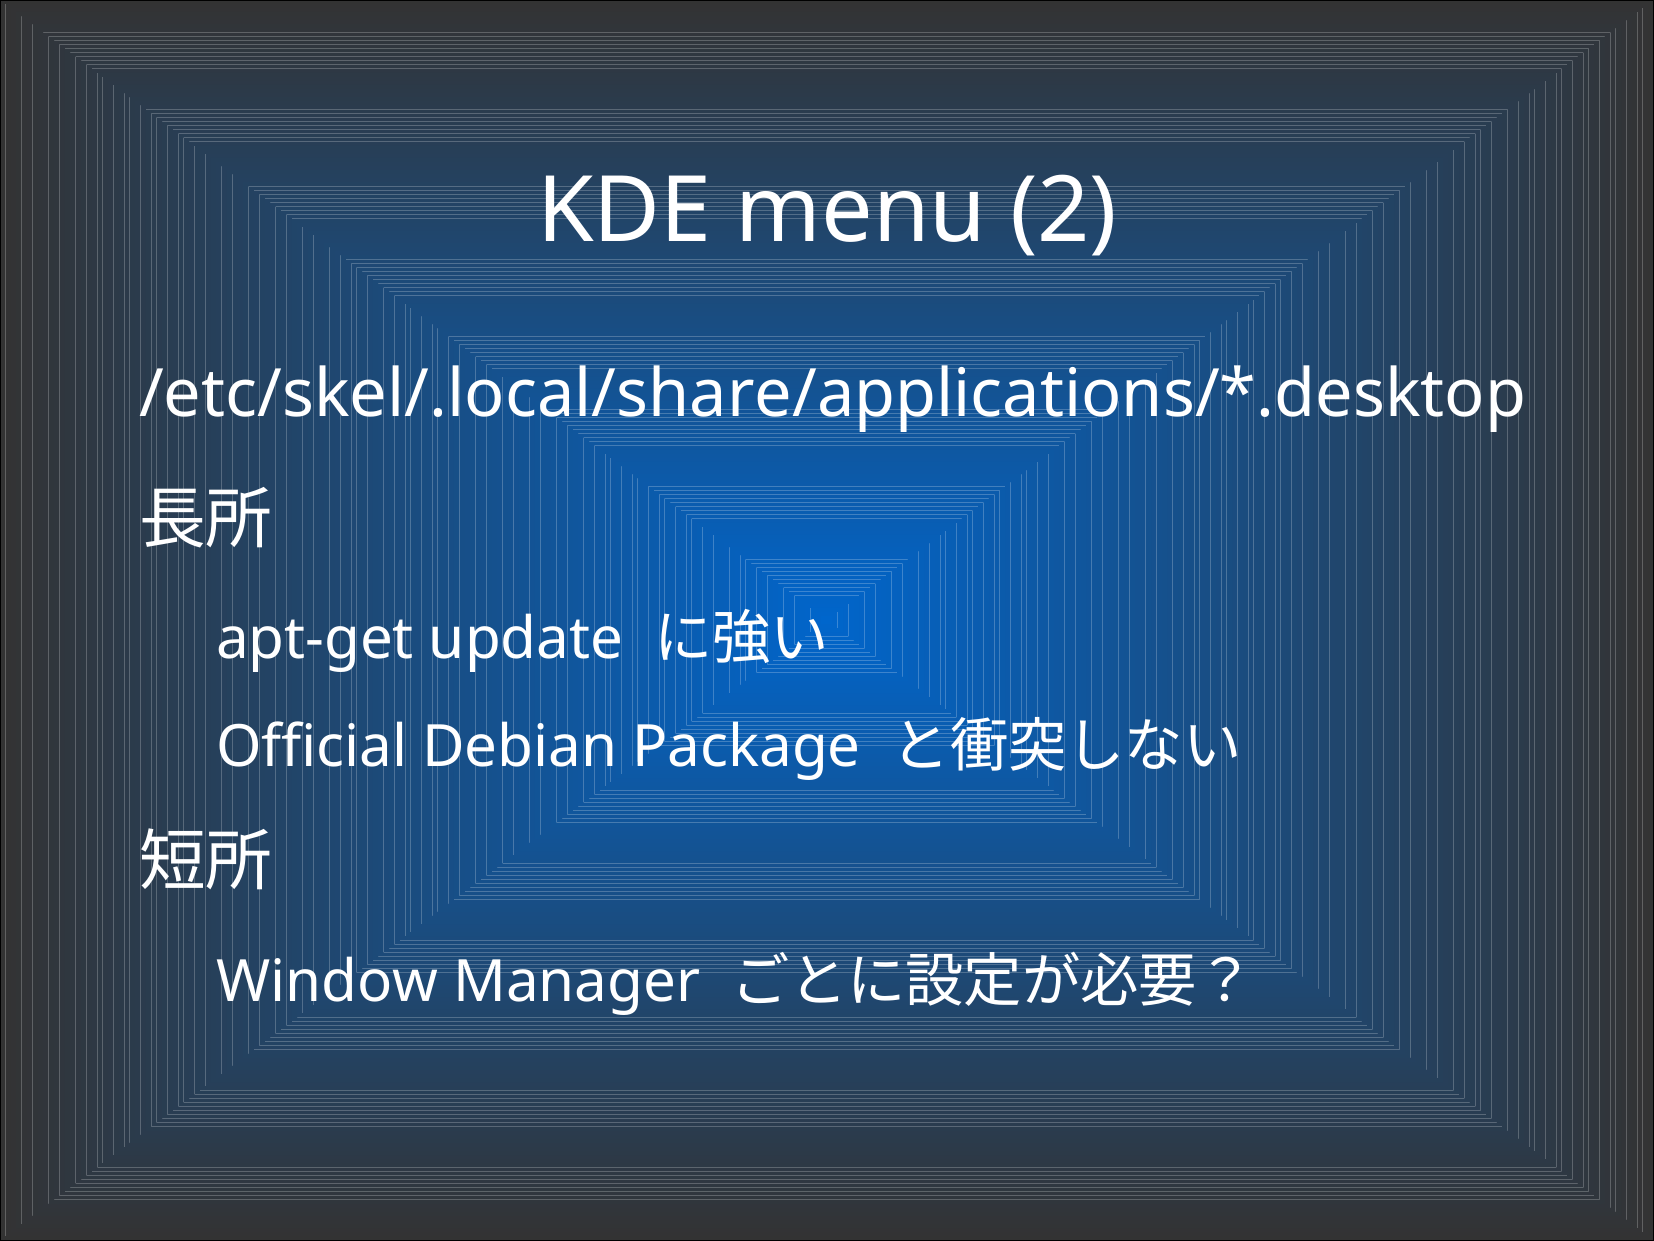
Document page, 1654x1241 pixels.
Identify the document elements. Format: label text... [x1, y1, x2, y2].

title KDE menu (2) [121, 102, 1534, 311]
list /etc/skel/.local/share/applications/*.desktop 長所 apt-get update に強い Official Debian Package と衝突しない 短所 Window Manager ごとに設定が必要？ [121, 344, 1534, 1127]
